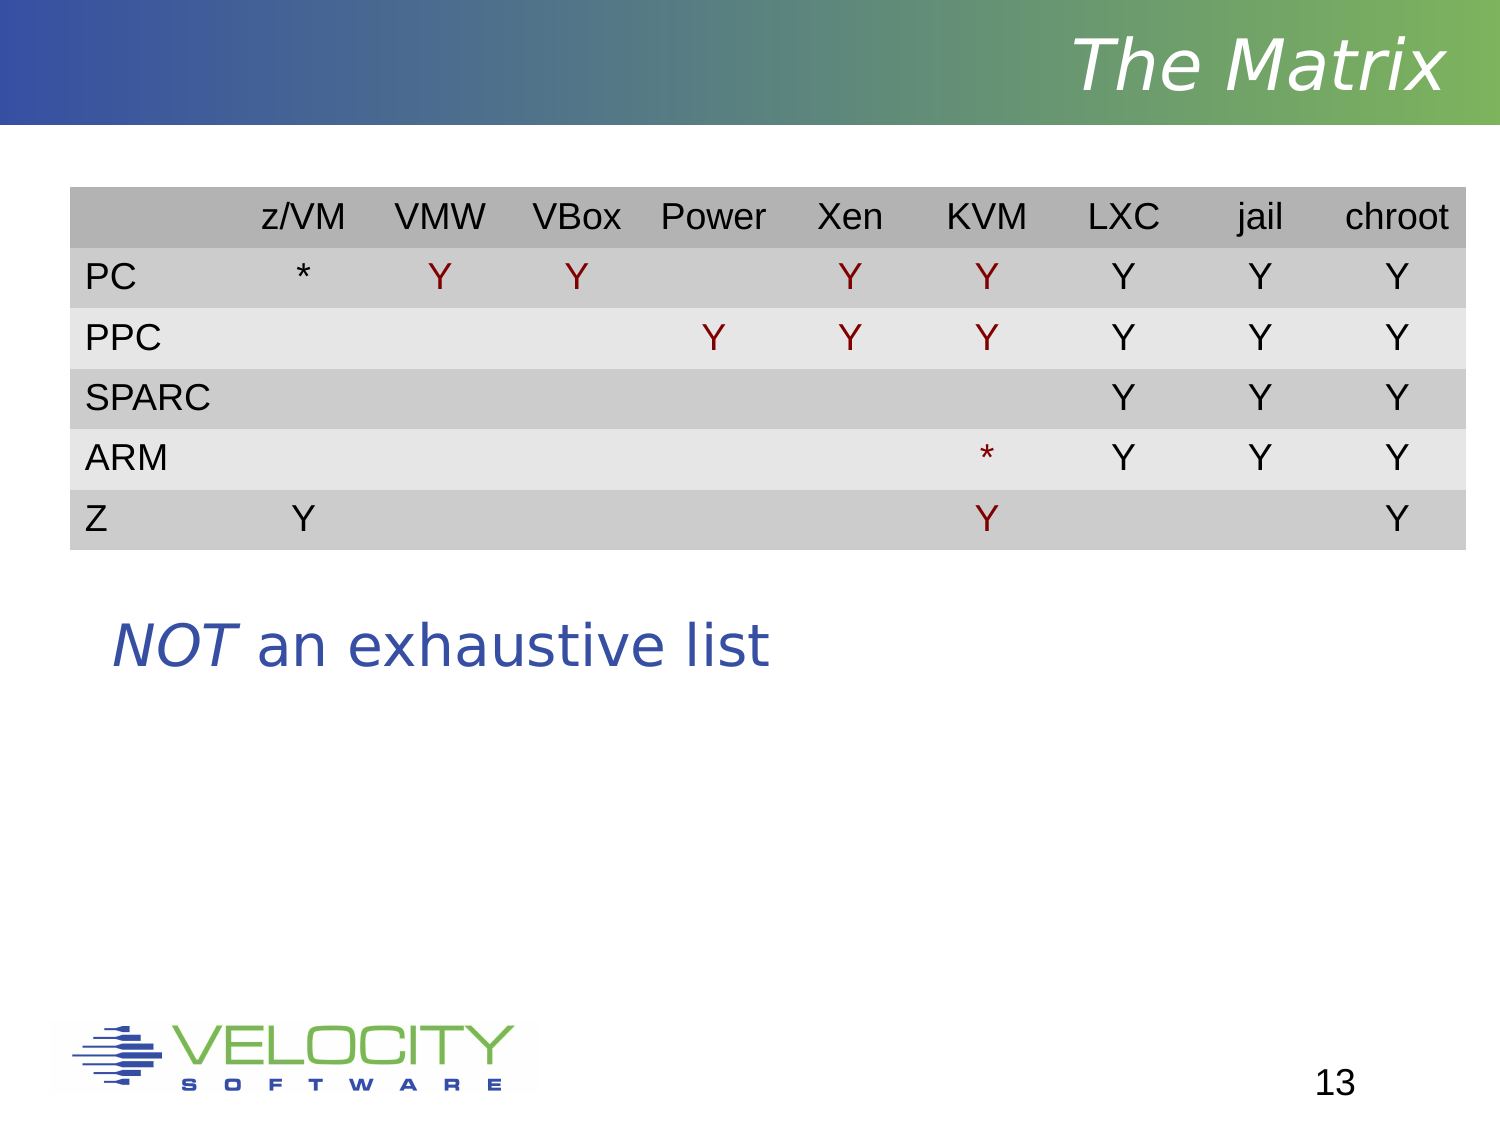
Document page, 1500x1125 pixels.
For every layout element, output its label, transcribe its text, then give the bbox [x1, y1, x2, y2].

table_cell [782, 429, 919, 490]
table_header VBox [509, 187, 645, 248]
table_cell [372, 308, 509, 369]
title The Matrix [62, 12, 1463, 113]
table_header jail [1192, 187, 1329, 248]
table_cell Y [919, 248, 1055, 308]
table_cell [509, 369, 645, 429]
table_cell [782, 490, 919, 550]
table_header Xen [782, 187, 919, 248]
table_header KVM [919, 187, 1055, 248]
table_cell [235, 429, 372, 490]
table_cell [509, 490, 645, 550]
table_cell Y [919, 490, 1055, 550]
table_cell [509, 429, 645, 490]
table_cell [1055, 490, 1192, 550]
table_header LXC [1055, 187, 1192, 248]
table_cell [645, 490, 782, 550]
table_cell Y [645, 308, 782, 369]
table_cell PC [70, 248, 235, 308]
table_header Power [645, 187, 782, 248]
table_cell Y [1192, 308, 1329, 369]
table_cell [509, 308, 645, 369]
table_cell [372, 429, 509, 490]
table_cell [782, 369, 919, 429]
table_header z/VM [235, 187, 372, 248]
table_cell Z [70, 490, 235, 550]
table_cell Y [782, 248, 919, 308]
picture [50, 1021, 538, 1094]
table_cell Y [1329, 490, 1466, 550]
list NOT an exhaustive list [70, 600, 1438, 856]
table_cell Y [1055, 248, 1192, 308]
table_cell [235, 308, 372, 369]
table_cell PPC [70, 308, 235, 369]
table_cell [645, 369, 782, 429]
table_cell [1192, 490, 1329, 550]
table_header [70, 187, 235, 248]
table_cell Y [782, 308, 919, 369]
table_cell [235, 369, 372, 429]
table_cell Y [1329, 248, 1466, 308]
table_cell SPARC [70, 369, 235, 429]
table_cell [645, 248, 782, 308]
table_cell [372, 369, 509, 429]
table_header chroot [1329, 187, 1466, 248]
table_cell * [919, 429, 1055, 490]
table_cell Y [1192, 248, 1329, 308]
table_cell Y [1329, 369, 1466, 429]
table_cell ARM [70, 429, 235, 490]
table_cell Y [1329, 429, 1466, 490]
table_cell * [235, 248, 372, 308]
table_cell Y [1192, 429, 1329, 490]
table_cell Y [509, 248, 645, 308]
table_cell Y [1192, 369, 1329, 429]
table_cell [372, 490, 509, 550]
table_cell Y [1329, 308, 1466, 369]
table_cell Y [1055, 308, 1192, 369]
table_cell Y [235, 490, 372, 550]
table_cell Y [1055, 429, 1192, 490]
table_cell Y [372, 248, 509, 308]
table_cell [645, 429, 782, 490]
table_header VMW [372, 187, 509, 248]
table_cell Y [1055, 369, 1192, 429]
table_cell [919, 369, 1055, 429]
table_cell Y [919, 308, 1055, 369]
